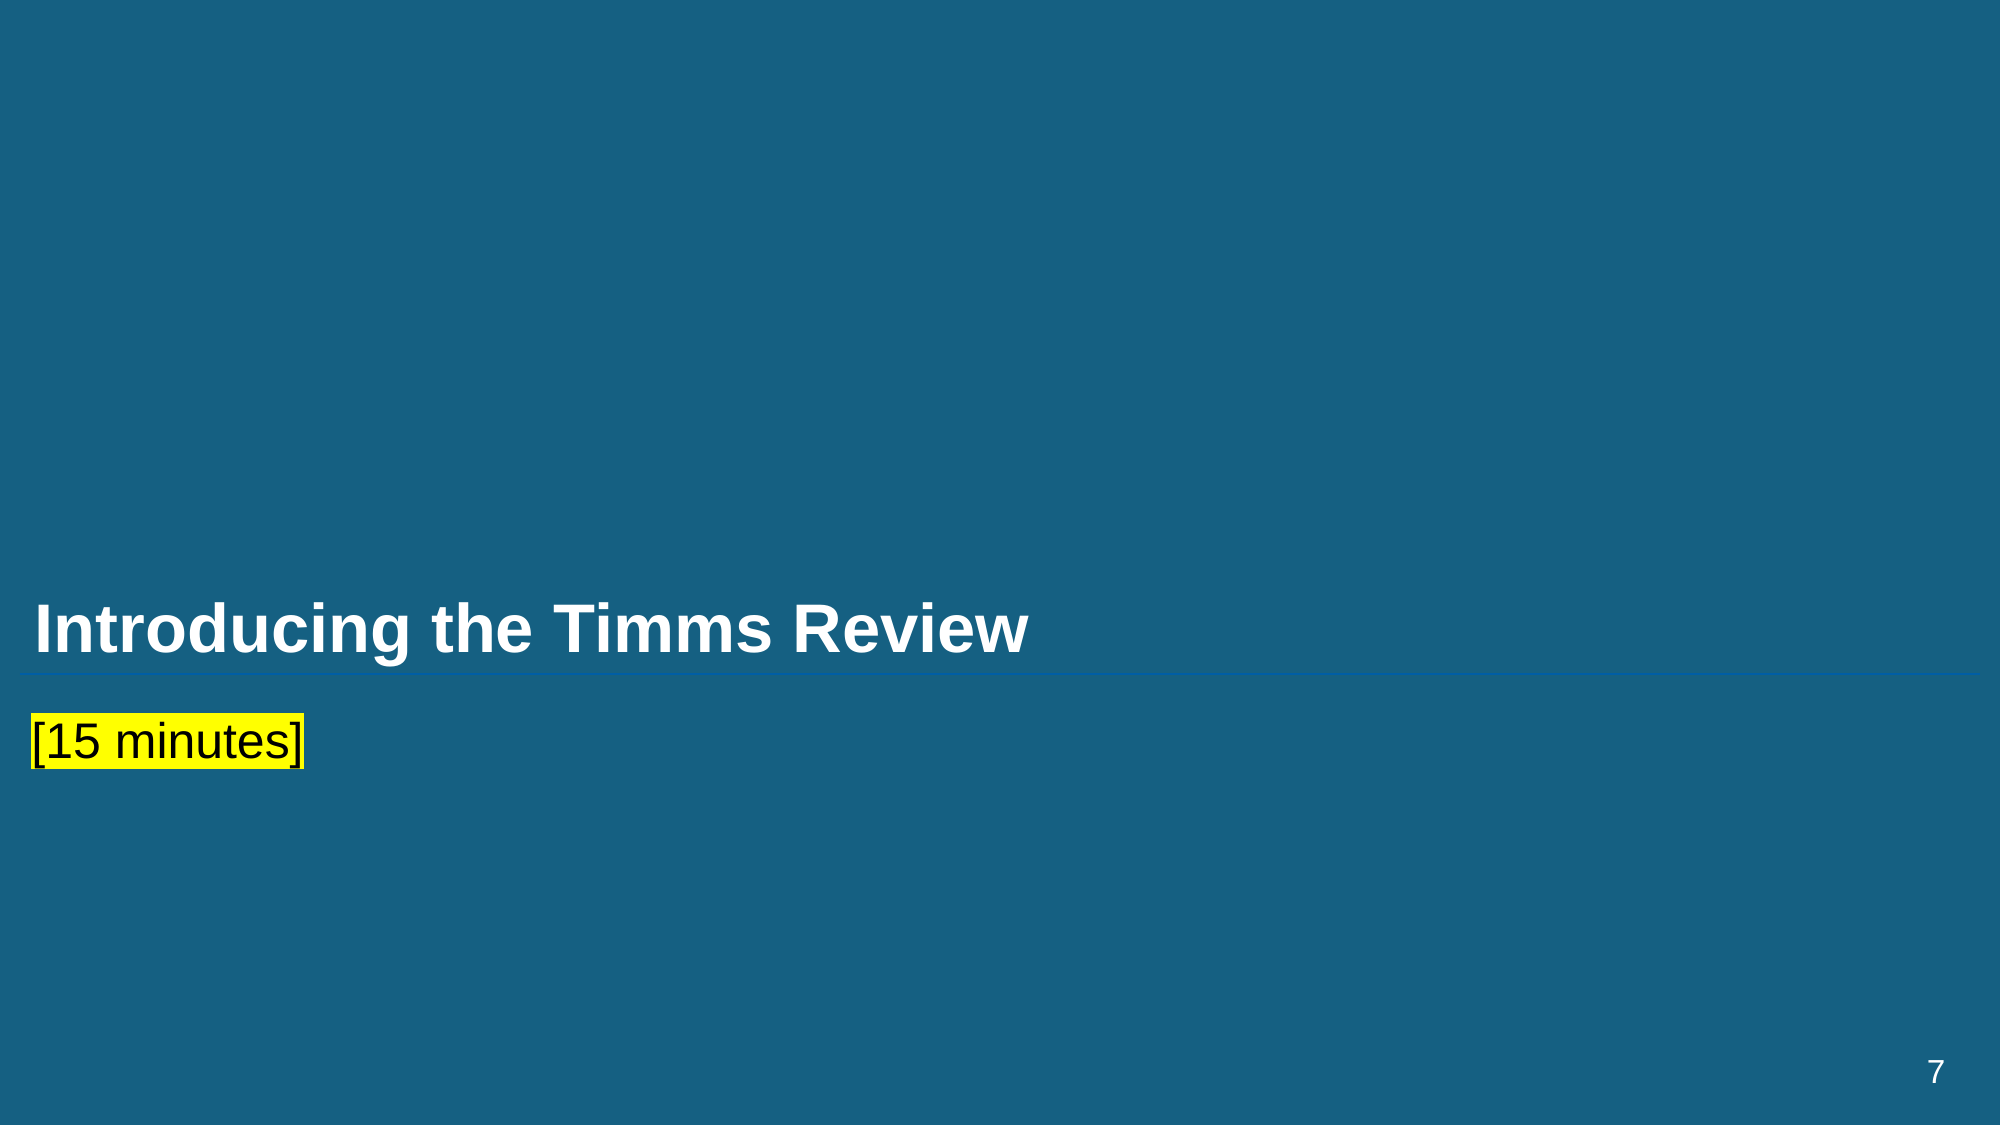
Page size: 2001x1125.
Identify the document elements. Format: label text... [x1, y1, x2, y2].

title Introducing the Timms Review [19, 208, 1429, 675]
text_box [1911, 1042, 1983, 1103]
text_box [15 minutes] [20, 694, 1313, 1073]
